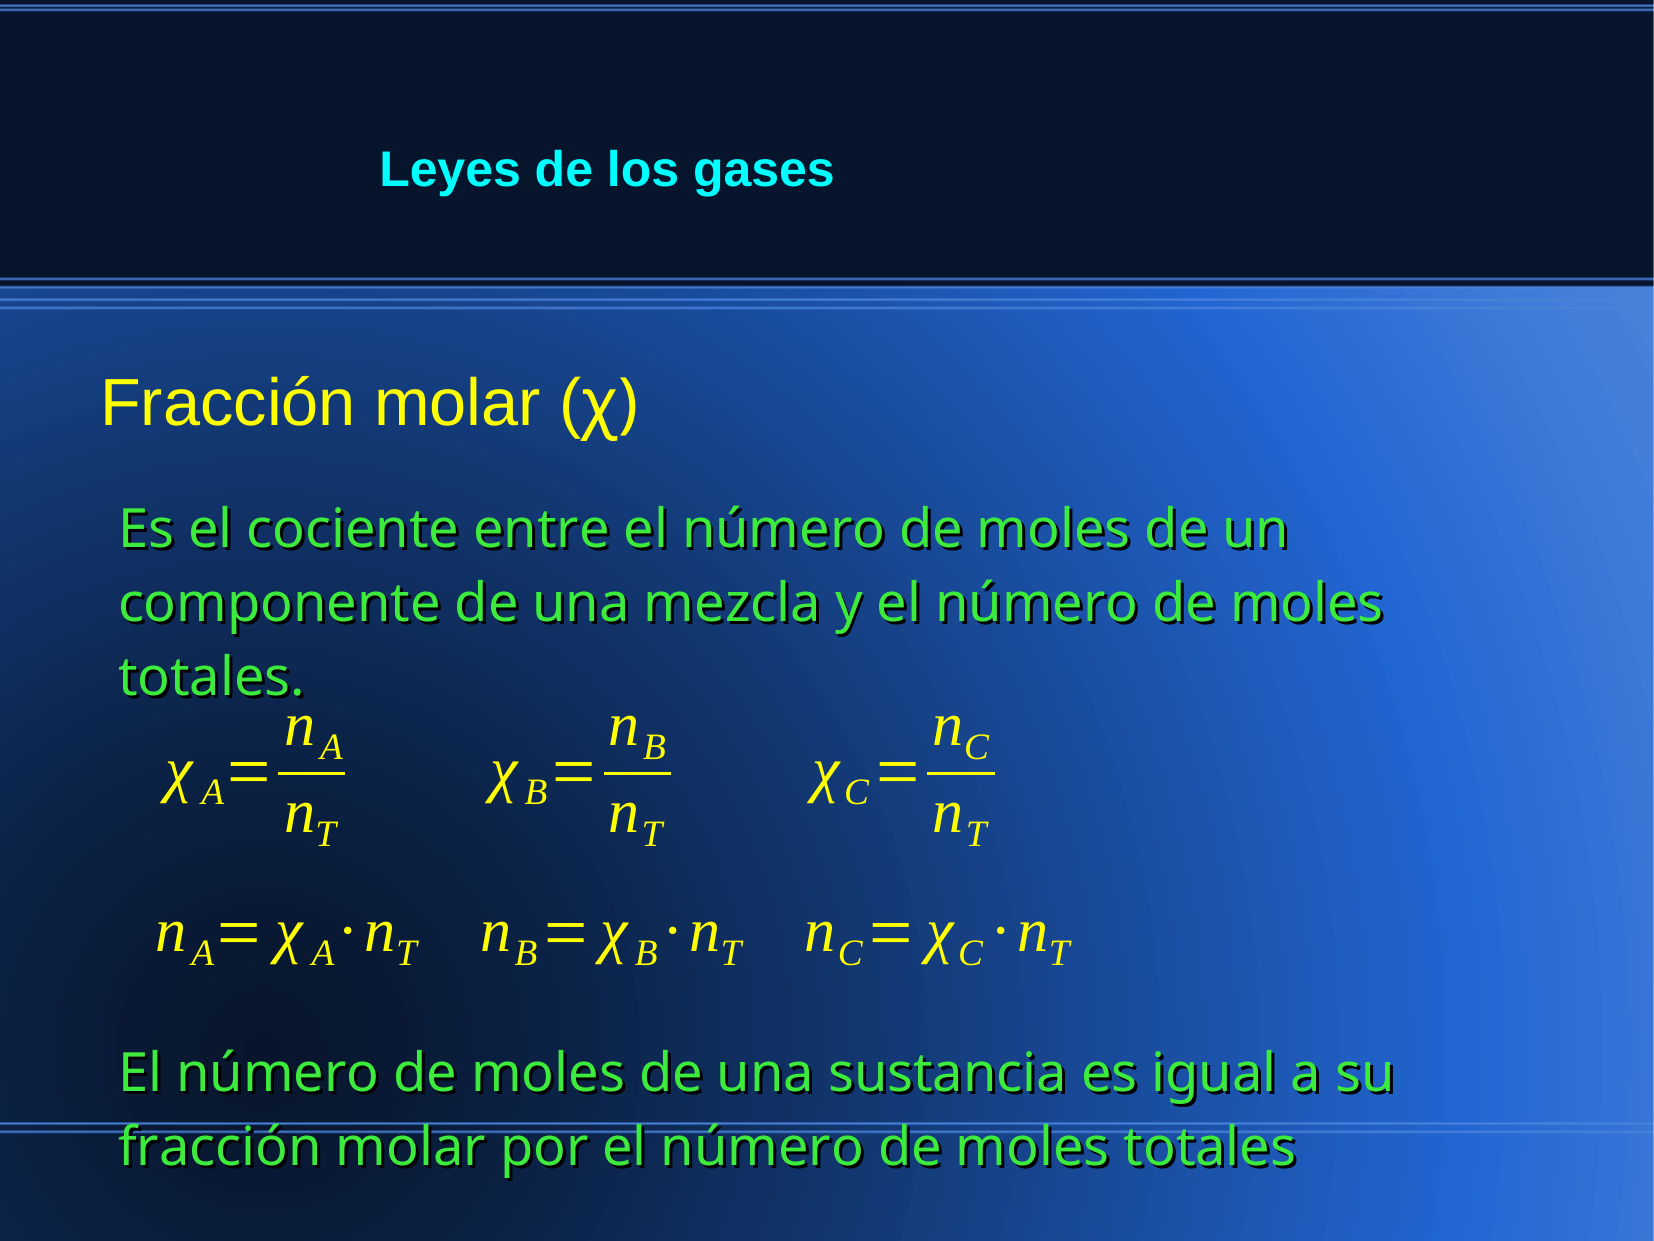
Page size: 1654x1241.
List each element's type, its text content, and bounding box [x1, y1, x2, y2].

chart [472, 895, 754, 975]
text_box Es el cociente entre el número de moles de un componente de una mezcla y el número de moles totales. [118, 489, 1565, 680]
chart [797, 688, 1005, 857]
chart [199, 688, 209, 692]
text_box El número de moles de una sustancia es igual a su fracción molar por el número de moles totales [118, 1033, 1536, 1180]
chart [147, 895, 429, 975]
chart [474, 688, 680, 857]
chart [797, 895, 1082, 975]
picture [0, 0, 1654, 1241]
chart [149, 688, 160, 692]
chart [149, 688, 355, 857]
list Fracción molar (χ) [29, 354, 1565, 462]
title Leyes de los gases [32, 118, 1182, 220]
